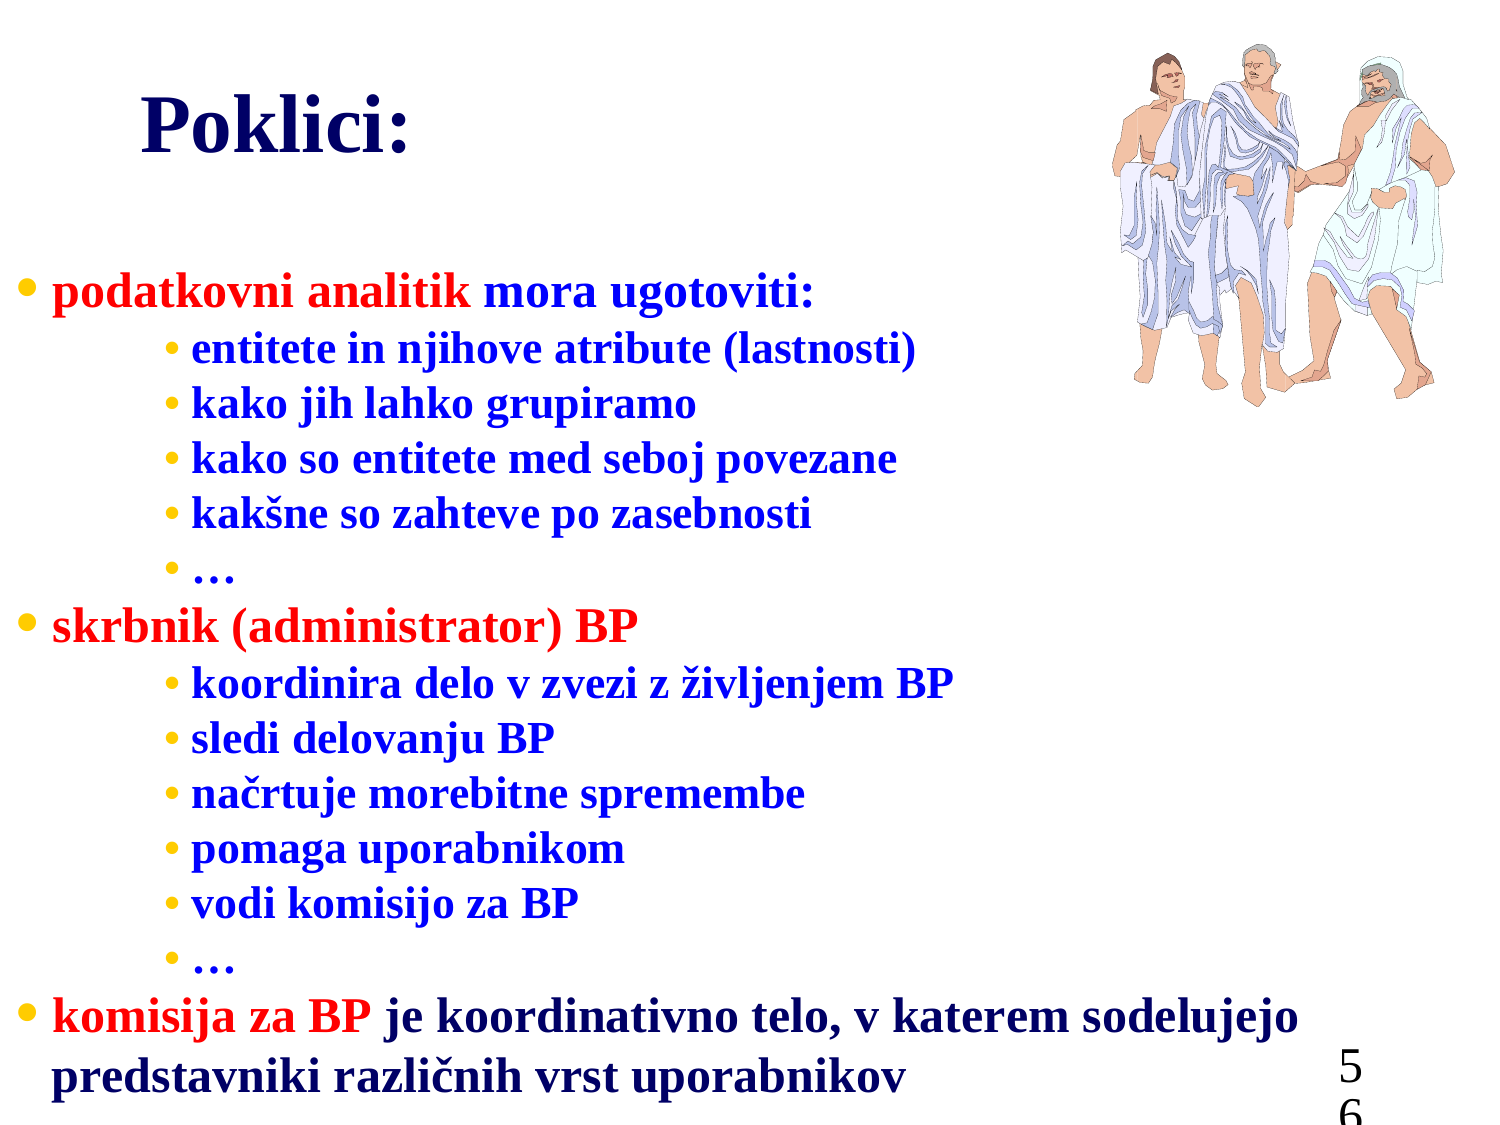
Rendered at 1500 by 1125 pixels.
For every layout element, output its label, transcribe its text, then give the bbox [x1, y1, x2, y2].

text_box podatkovni analitik mora ugotoviti: • entitete in njihove atribute (lastnosti) • kako jih lahko grupiramo • kako so entitete med seboj povezane • kakšne so zahteve po zasebnosti • … skrbnik (administrator) BP • koordinira delo v zvezi z življenjem BP • sledi delovanju BP • načrtuje morebitne spremembe • pomaga uporabnikom • vodi komisijo za BP • … komisija za BP je koordinativno telo, v katerem sodelujejo predstavniki različnih vrst uporabnikov [0, 249, 1328, 1111]
text_box Poklici: [125, 62, 429, 178]
picture [1112, 37, 1461, 407]
